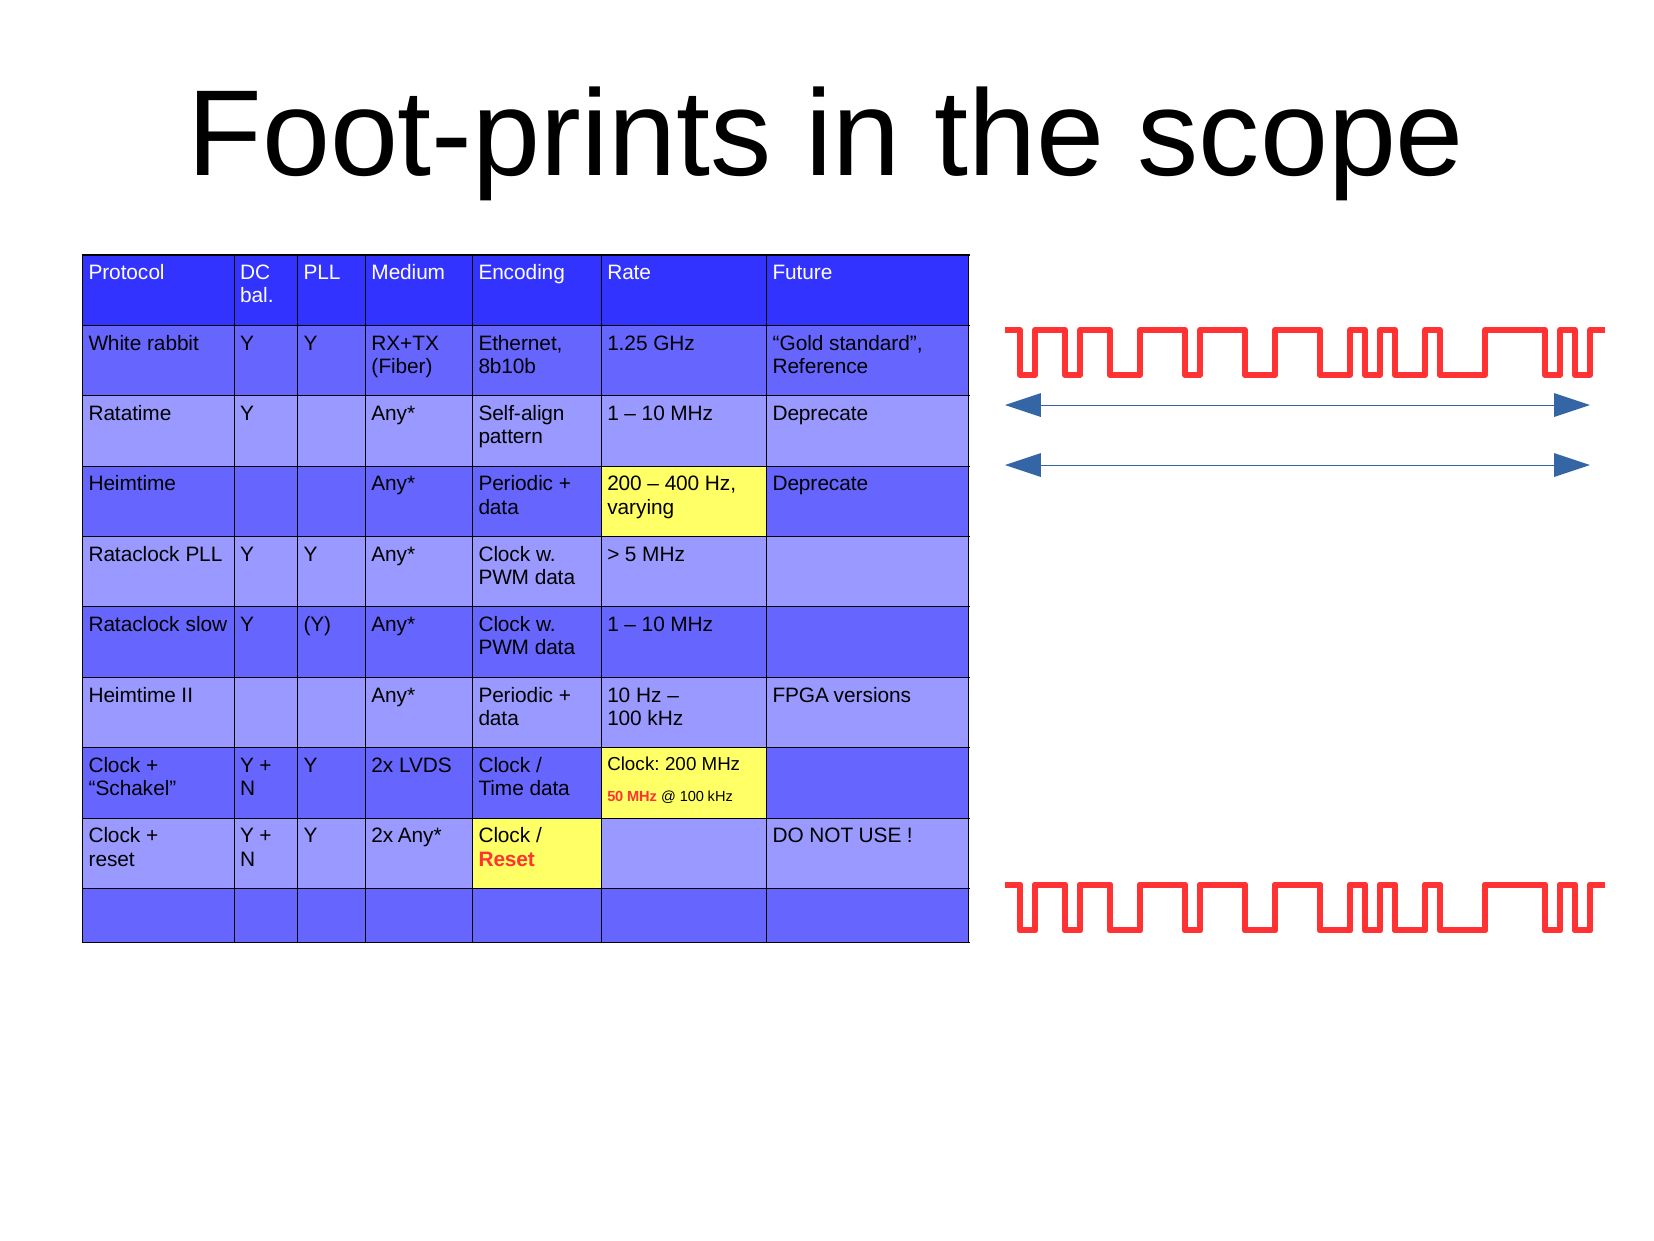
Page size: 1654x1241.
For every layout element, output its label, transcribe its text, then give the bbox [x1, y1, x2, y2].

table_cell Any* [366, 467, 472, 536]
table_cell White rabbit [83, 326, 234, 395]
table_cell [602, 889, 766, 942]
table_cell [366, 889, 472, 942]
table_cell [235, 889, 297, 942]
table_cell Y + N [235, 748, 297, 818]
table_cell Rataclock slow [83, 607, 234, 677]
table_cell DO NOT USE ! [767, 819, 968, 888]
table_cell 2x Any* [366, 819, 472, 888]
table_cell 1.25 GHz [602, 326, 766, 395]
table_cell [767, 889, 968, 942]
table_cell Any* [366, 678, 472, 747]
title Foot-prints in the scope [82, 30, 1571, 237]
table_cell Y [298, 748, 365, 818]
table_cell [298, 467, 365, 536]
table_cell Ratatime [83, 396, 234, 466]
table_header DC bal. [235, 256, 297, 325]
table_cell RX+TX (Fiber) [366, 326, 472, 395]
table_cell 1 – 10 MHz [602, 396, 766, 466]
table_cell > 5 MHz [602, 537, 766, 606]
table_cell Any* [366, 396, 472, 466]
table_cell Y [235, 326, 297, 395]
table_cell [767, 607, 968, 677]
table_cell Y [235, 396, 297, 466]
table_header Encoding [473, 256, 601, 325]
table_cell Y [235, 537, 297, 606]
table_cell (Y) [298, 607, 365, 677]
table_cell Any* [366, 537, 472, 606]
table_cell Y [298, 537, 365, 606]
table_cell Heimtime [83, 467, 234, 536]
table_cell [235, 678, 297, 747]
table_cell [767, 748, 968, 818]
table_cell Y [235, 607, 297, 677]
table_cell Any* [366, 607, 472, 677]
table_header PLL [298, 256, 365, 325]
table_cell Periodic + data [473, 678, 601, 747]
table_cell Clock / Time data [473, 748, 601, 818]
table_header Rate [602, 256, 766, 325]
table_cell 200 – 400 Hz, varying [602, 467, 766, 536]
table_cell Y [298, 326, 365, 395]
table_header Medium [366, 256, 472, 325]
table_cell [83, 889, 234, 942]
table_cell Deprecate [767, 396, 968, 466]
table_cell Ethernet, 8b10b [473, 326, 601, 395]
table_cell Rataclock PLL [83, 537, 234, 606]
table_cell Heimtime II [83, 678, 234, 747]
table_cell Clock / Reset [473, 819, 601, 888]
table_cell FPGA versions [767, 678, 968, 747]
table_cell [298, 889, 365, 942]
table_cell Clock + reset [83, 819, 234, 888]
table_cell Clock + “Schakel” [83, 748, 234, 818]
table_cell Y [298, 819, 365, 888]
table_header Future [767, 256, 968, 325]
table_cell Deprecate [767, 467, 968, 536]
table_cell [298, 678, 365, 747]
table_cell 10 Hz – 100 kHz [602, 678, 766, 747]
table_cell Clock: 200 MHz 50 MHz @ 100 kHz [602, 748, 766, 818]
table_cell [473, 889, 601, 942]
table_cell Clock w. PWM data [473, 537, 601, 606]
table_cell Self-align pattern [473, 396, 601, 466]
table_cell Y + N [235, 819, 297, 888]
table_header Protocol [83, 256, 234, 325]
table_cell [298, 396, 365, 466]
table_cell [235, 467, 297, 536]
table_cell 1 – 10 MHz [602, 607, 766, 677]
table_cell Clock w. PWM data [473, 607, 601, 677]
table_cell Periodic + data [473, 467, 601, 536]
table_cell “Gold standard”, Reference [767, 326, 968, 395]
table_cell 2x LVDS [366, 748, 472, 818]
table_cell [767, 537, 968, 606]
table_cell [602, 819, 766, 888]
